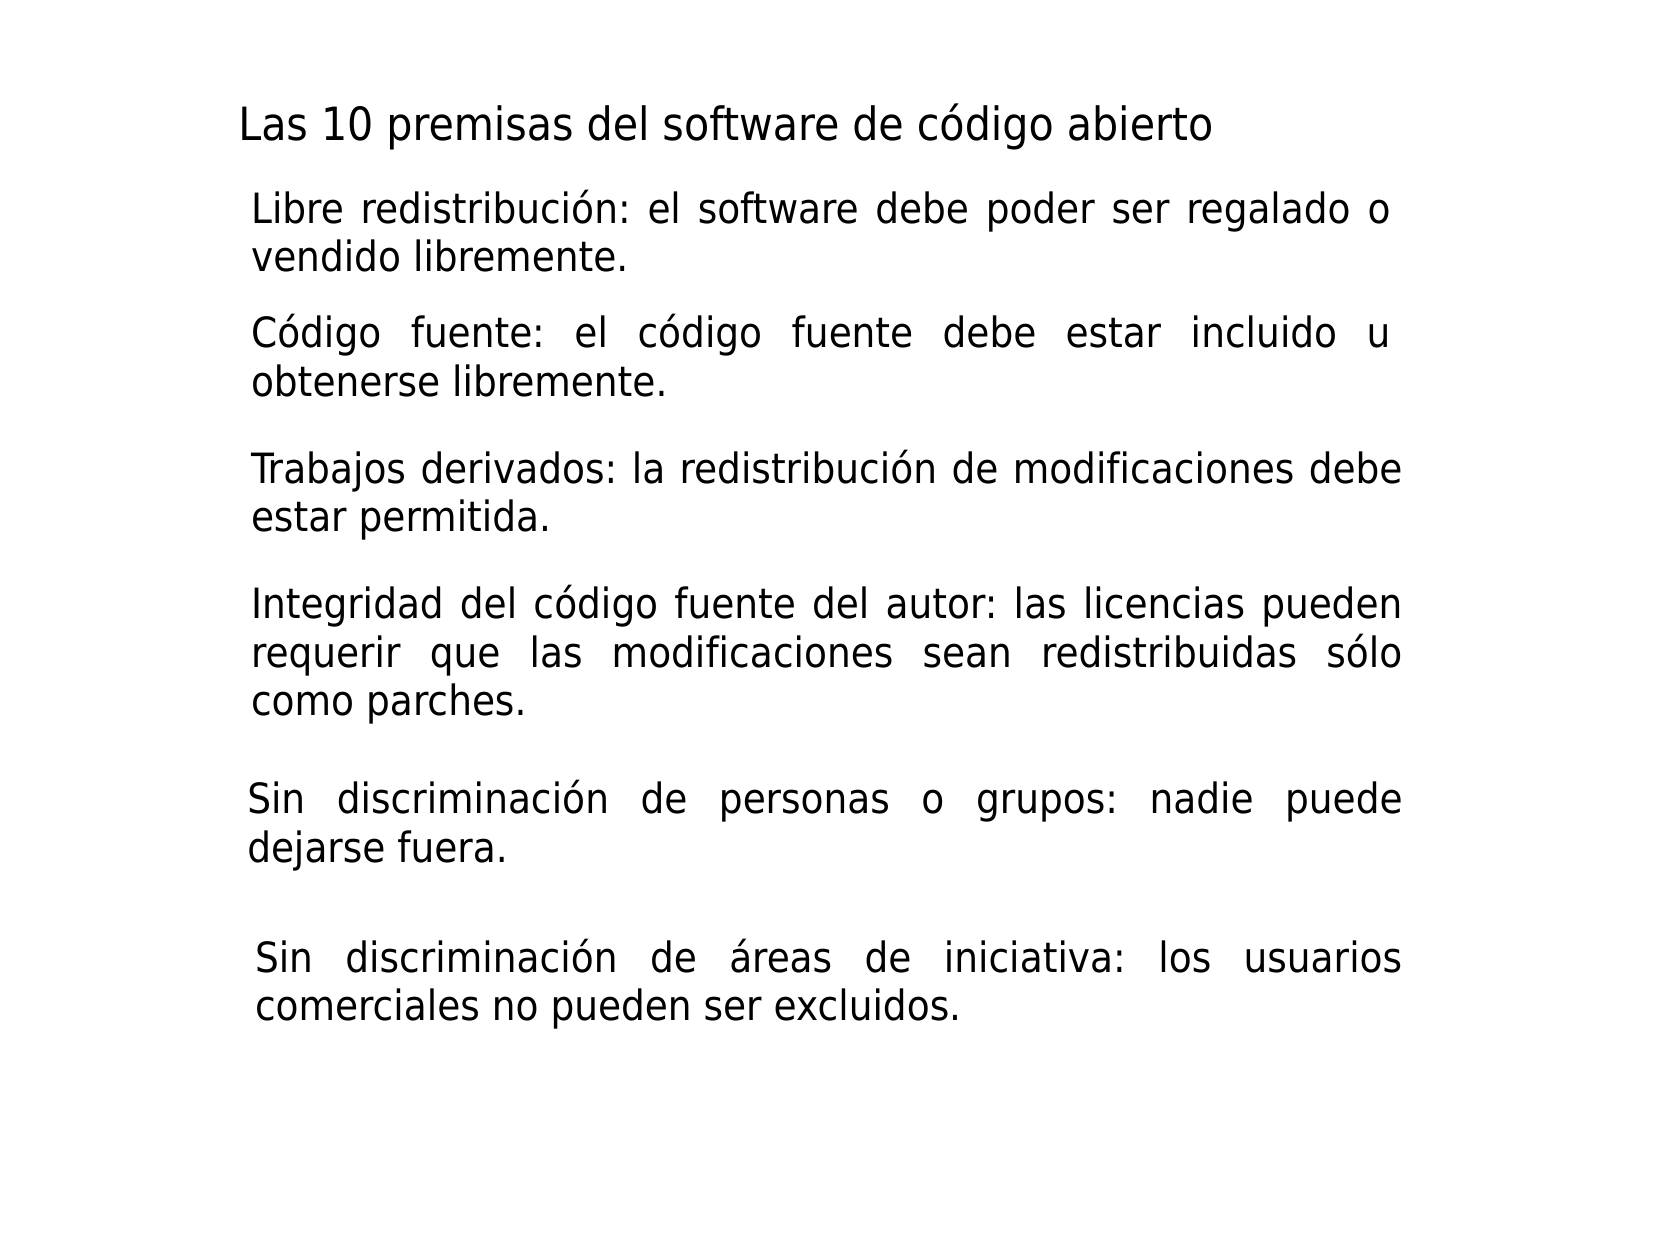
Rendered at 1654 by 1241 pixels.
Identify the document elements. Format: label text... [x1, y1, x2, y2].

text_box Sin discriminación de personas o grupos: nadie puede dejarse fuera. [232, 767, 1418, 880]
text_box Sin discriminación de áreas de iniciativa: los usuarios comerciales no pueden ser excluidos. [240, 926, 1418, 1039]
text_box Integridad del código fuente del autor: las licencias pueden requerir que las modificaciones sean redistribuidas sólo como parches. [236, 572, 1418, 745]
text_box Libre redistribución: el software debe poder ser regalado o vendido libremente. [236, 177, 1406, 289]
text_box Las 10 premisas del software de código abierto [223, 90, 1241, 178]
text_box Trabajos derivados: la redistribución de modificaciones debe estar permitida. [236, 437, 1418, 549]
text_box Código fuente: el código fuente debe estar incluido u obtenerse libremente. [236, 301, 1406, 414]
